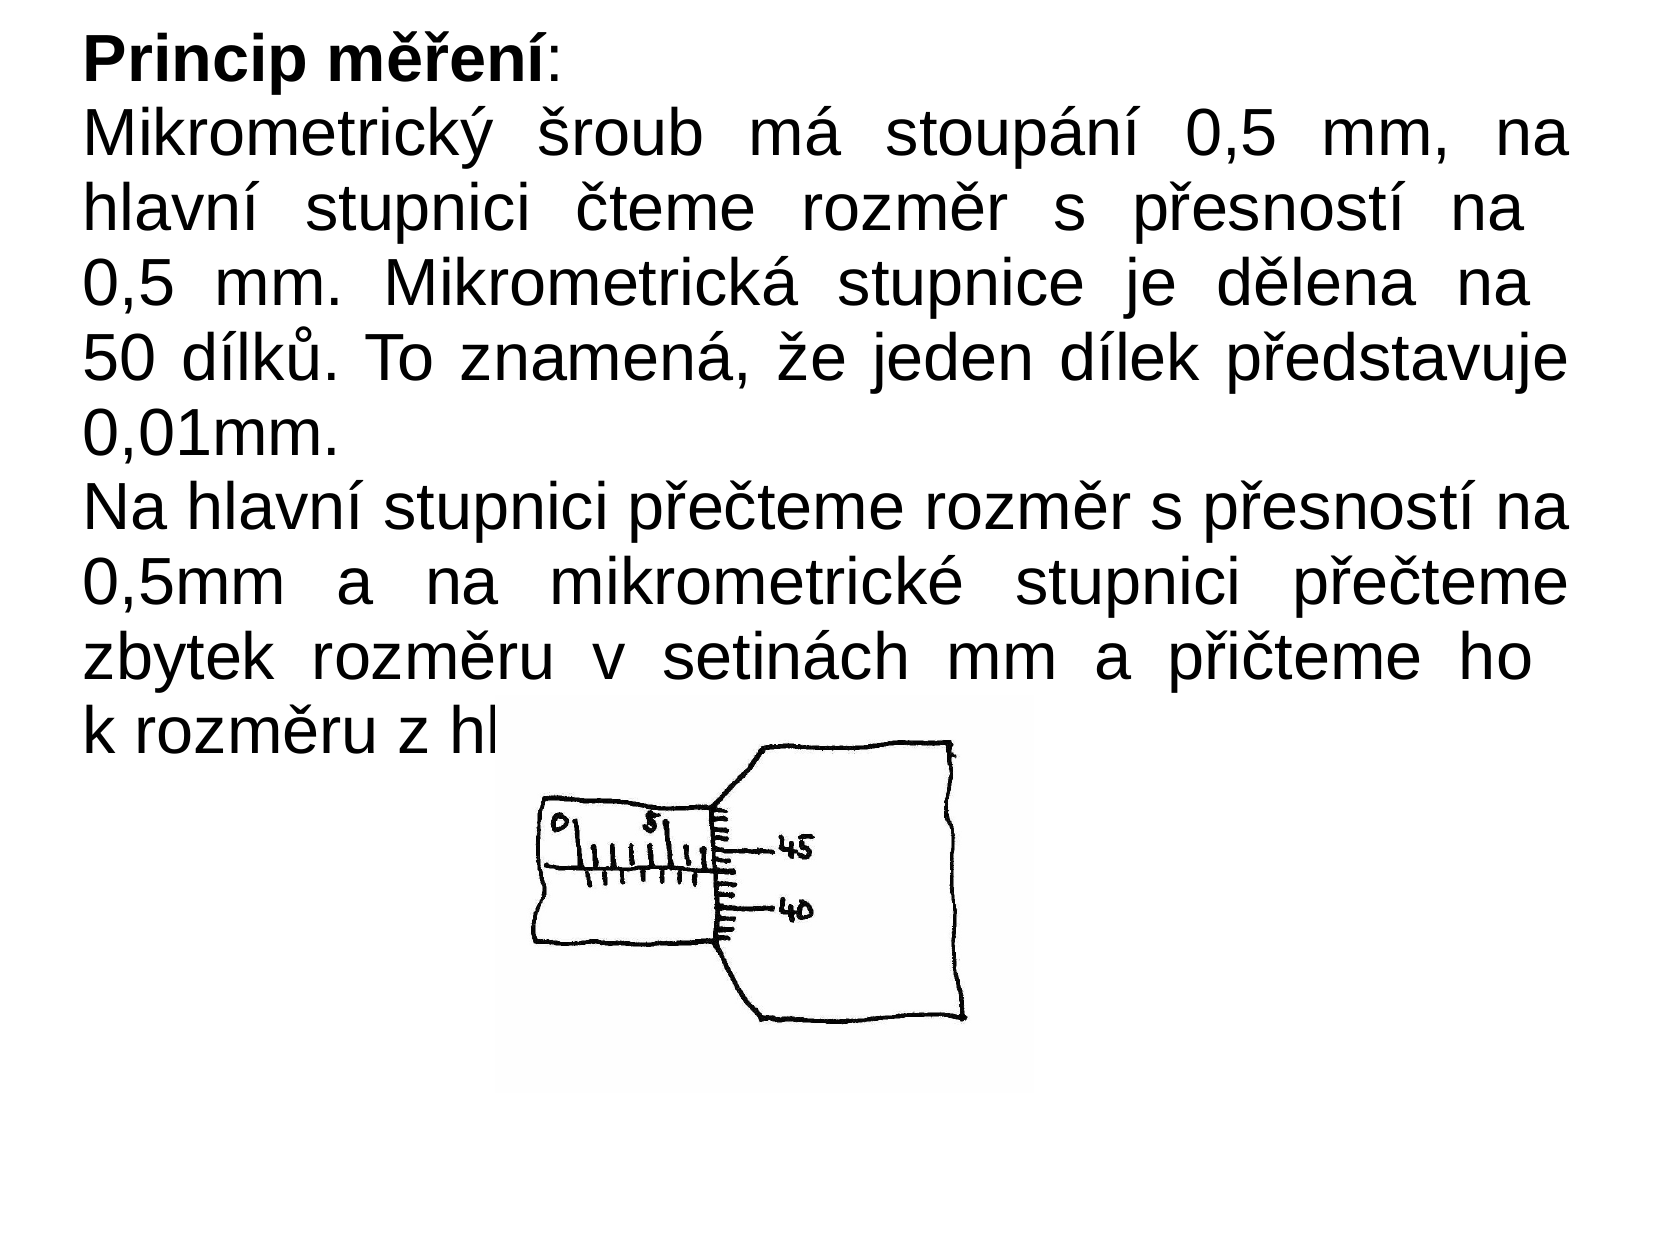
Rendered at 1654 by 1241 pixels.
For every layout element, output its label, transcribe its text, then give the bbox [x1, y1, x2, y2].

subtitle Princip měření: Mikrometrický šroub má stoupání 0,5 mm, na hlavní stupnici čteme rozměr s přesností na 0,5 mm. Mikrometrická stupnice je dělena na 50 dílků. To znamená, že jeden dílek představuje 0,01mm. Na hlavní stupnici přečteme rozměr s přesností na 0,5mm a na mikrometrické stupnici přečteme zbytek rozměru v setinách mm a přičteme ho k rozměru z hlavní stupnice . [82, 20, 1571, 1217]
picture [495, 695, 1034, 1093]
